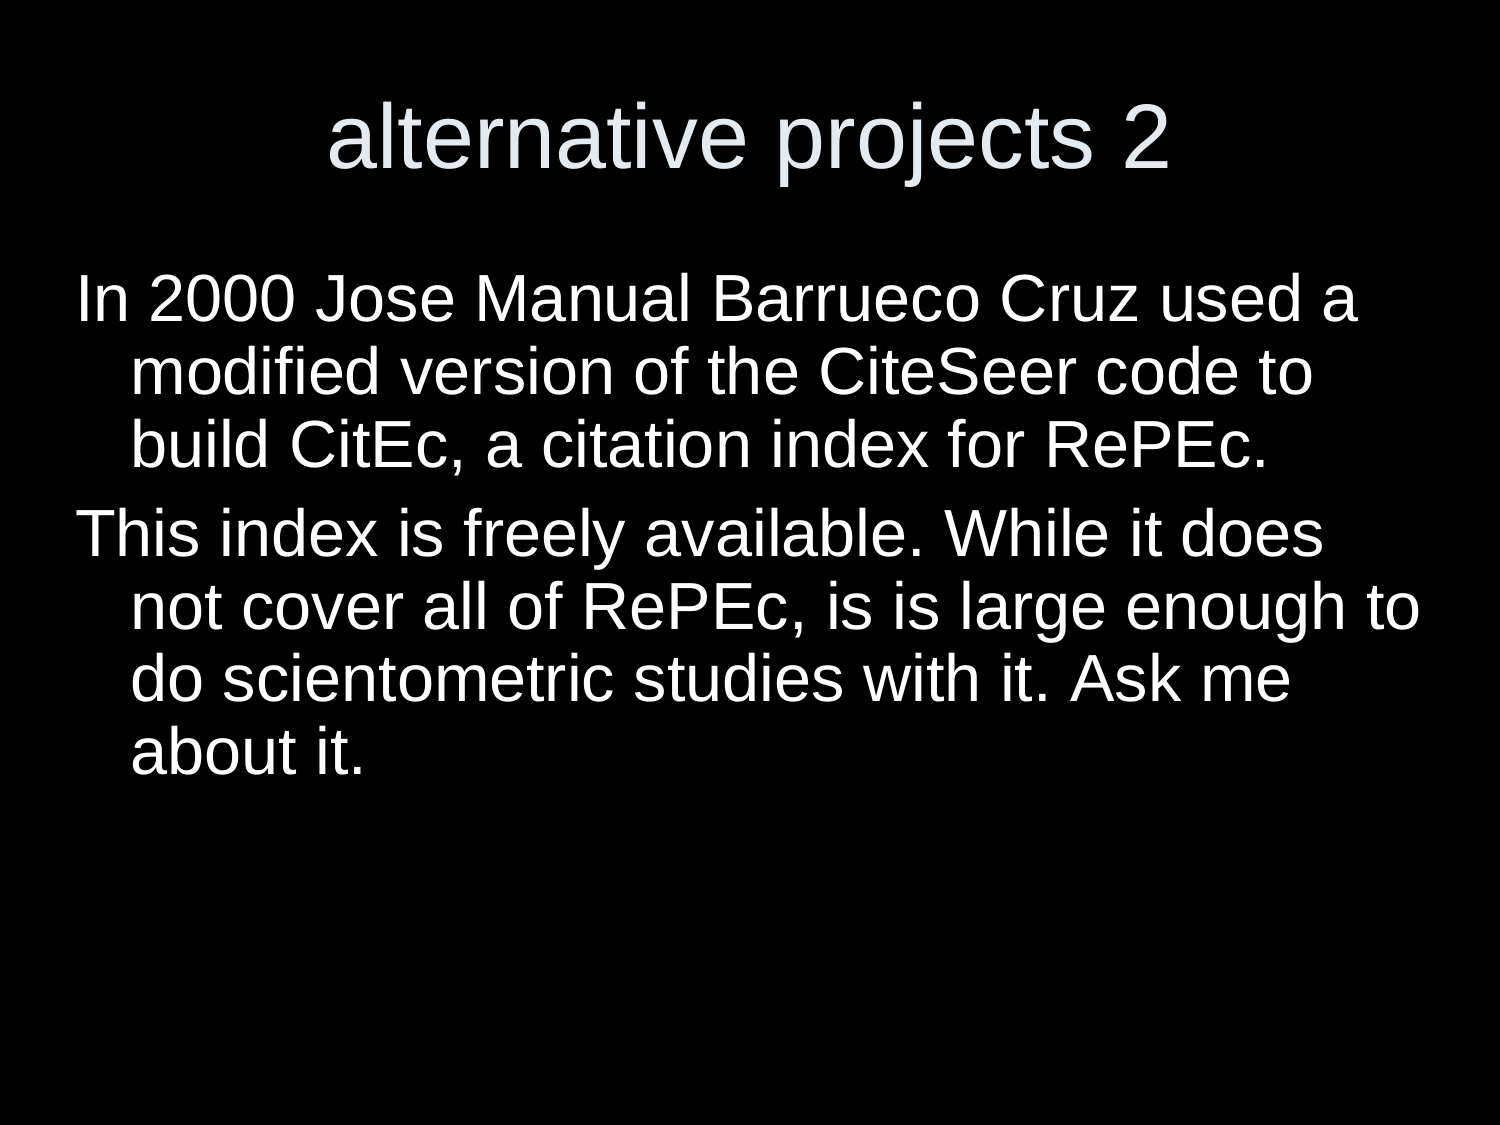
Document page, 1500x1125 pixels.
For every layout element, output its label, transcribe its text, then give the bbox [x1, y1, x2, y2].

list In 2000 Jose Manual Barrueco Cruz used a modified version of the CiteSeer code to build CitEc, a citation index for RePEc. This index is freely available. While it does not cover all of RePEc, is is large enough to do scientometric studies with it. Ask me about it. [75, 262, 1426, 991]
title alternative projects 2 [75, 28, 1426, 250]
